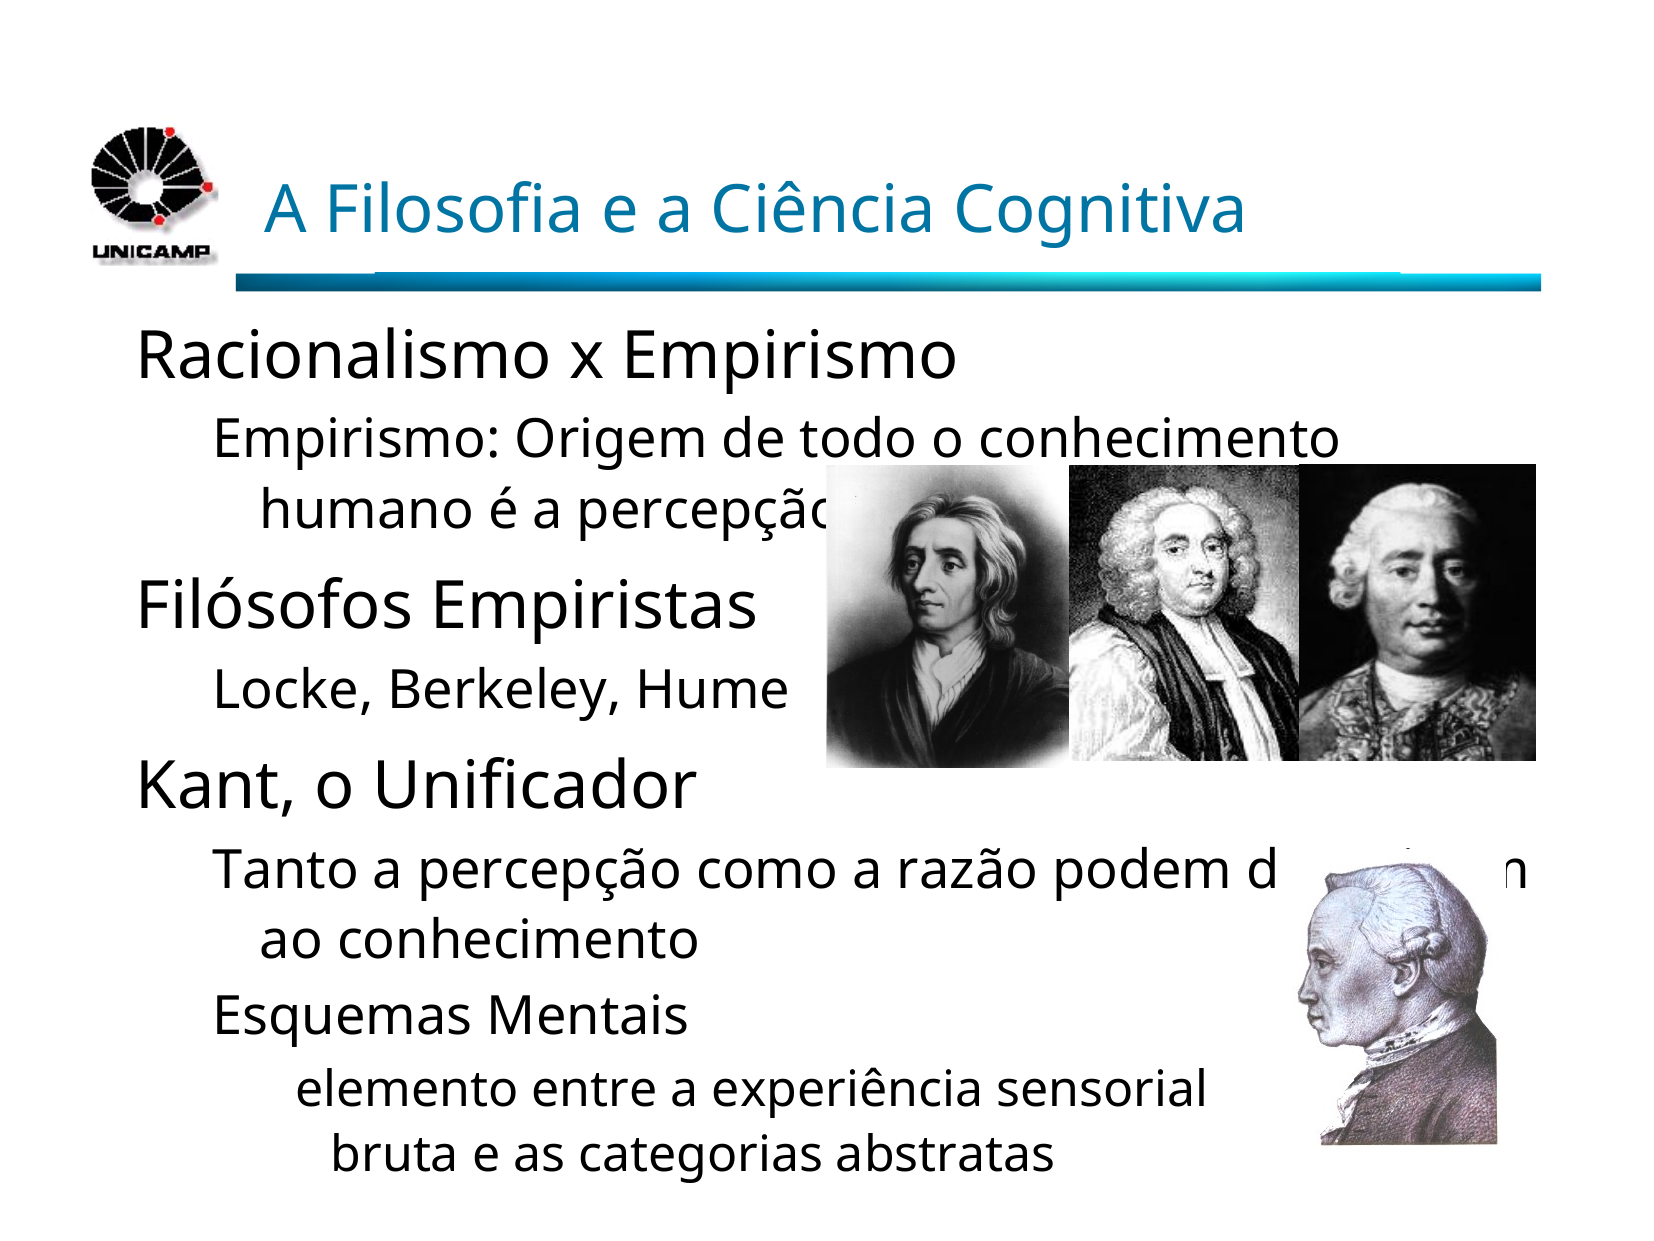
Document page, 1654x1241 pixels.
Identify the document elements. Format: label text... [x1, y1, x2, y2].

title A Filosofia e a Ciência Cognitiva [264, 42, 1534, 250]
picture [125, 272, 1654, 295]
picture [826, 464, 1536, 768]
list Racionalismo x Empirismo Empirismo: Origem de todo o conhecimento humano é a percepção Filósofos Empiristas Locke, Berkeley, Hume Kant, o Unificador Tanto a percepção como a razão podem dar origem ao conhecimento Esquemas Mentais elemento entre a experiência sensorial bruta e as categorias abstratas [118, 309, 1534, 1182]
picture [1276, 849, 1506, 1152]
